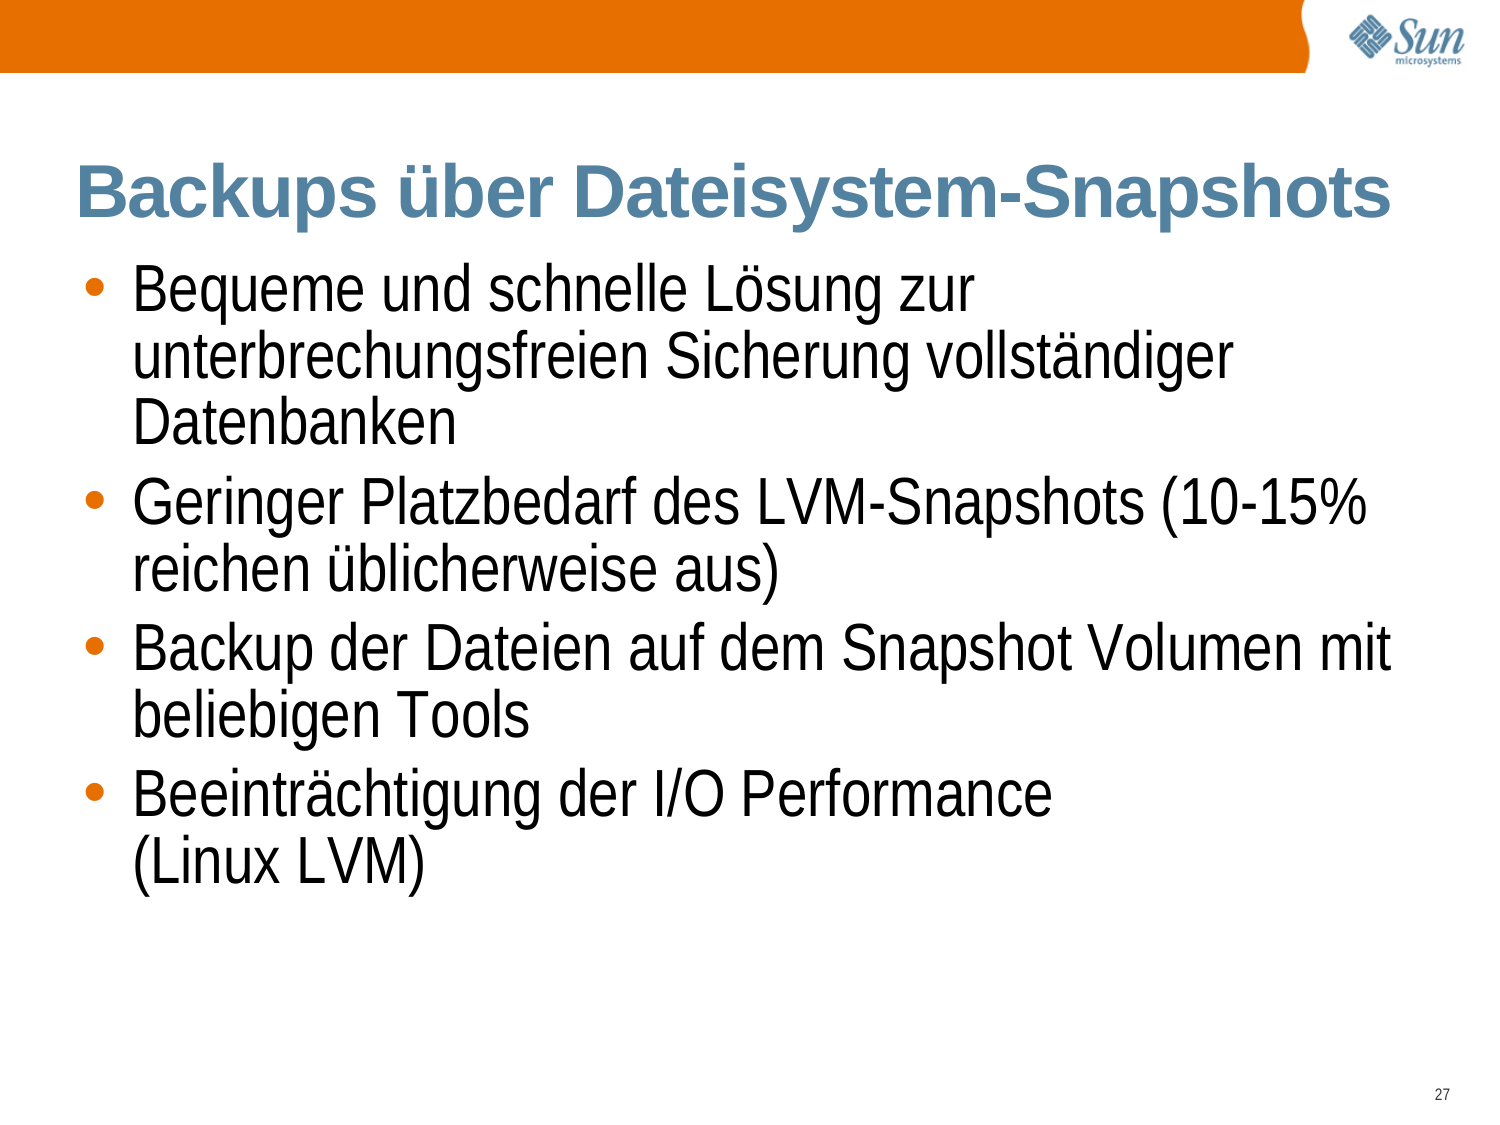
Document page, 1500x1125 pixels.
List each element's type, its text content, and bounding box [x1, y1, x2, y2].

picture [0, 0, 1500, 73]
list Bequeme und schnelle Lösung zur unterbrechungsfreien Sicherung vollständiger Datenbanken Geringer Platzbedarf des LVM-Snapshots (10-15% reichen üblicherweise aus) Backup der Dateien auf dem Snapshot Volumen mit beliebigen Tools Beeinträchtigung der I/O Performance (Linux LVM) [64, 258, 1401, 1062]
title Backups über Dateisystem-Snapshots [75, 116, 1437, 234]
